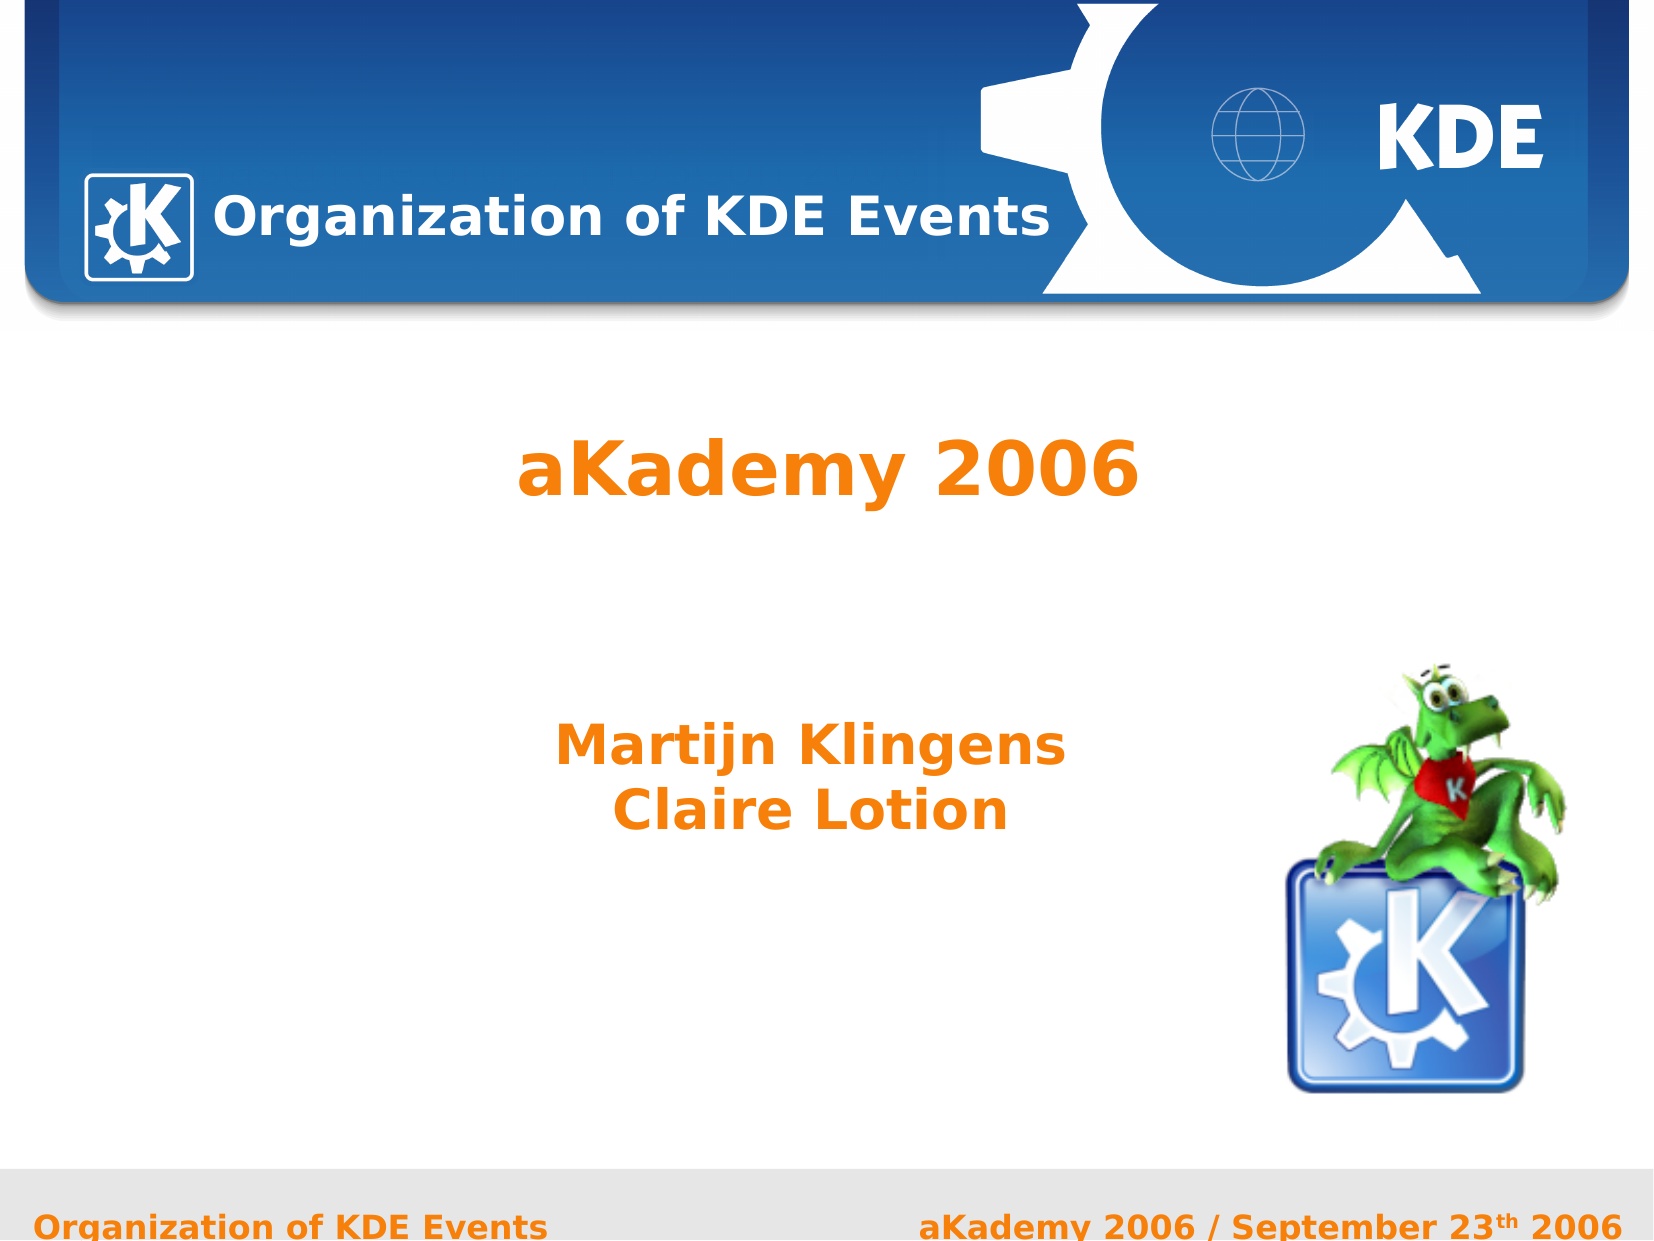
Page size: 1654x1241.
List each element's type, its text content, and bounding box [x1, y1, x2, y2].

picture [0, 0, 1654, 331]
picture [1265, 604, 1578, 1126]
text_box Martijn Klingens Claire Lotion [67, 525, 1556, 1096]
text_box aKademy 2006 [115, 375, 1514, 478]
title Organization of KDE Events [212, 177, 1061, 257]
